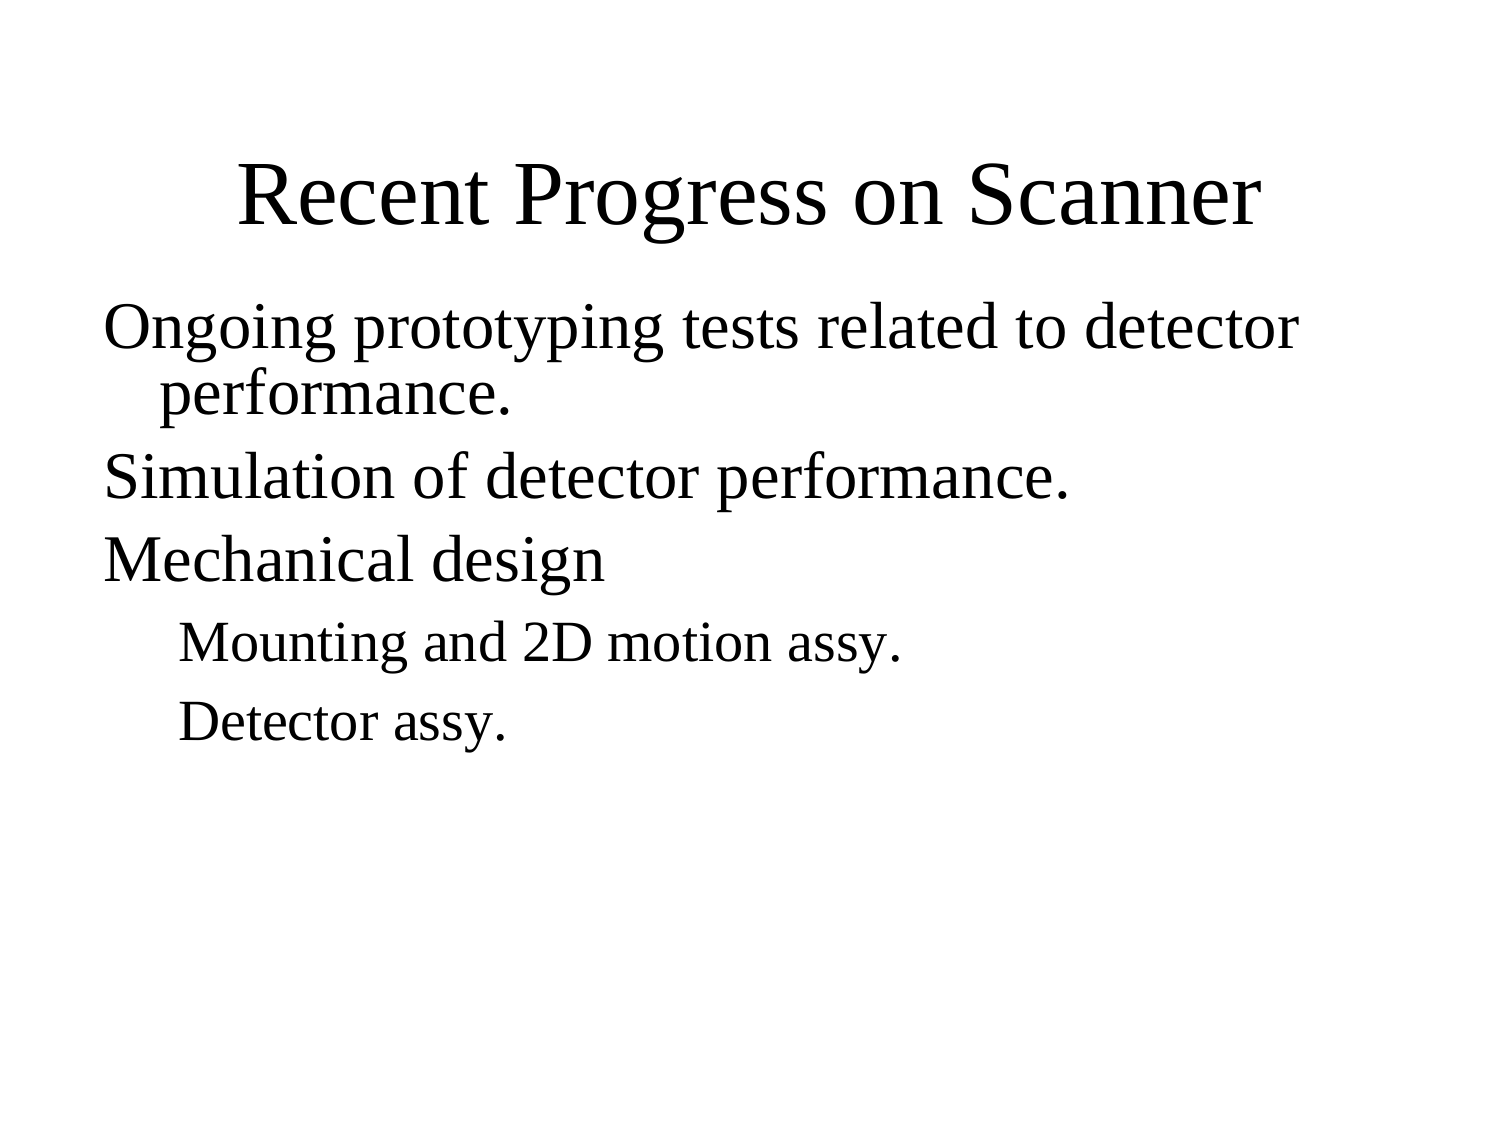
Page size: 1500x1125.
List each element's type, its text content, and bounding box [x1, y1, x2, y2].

title Recent Progress on Scanner [112, 99, 1388, 287]
list Ongoing prototyping tests related to detector performance. Simulation of detector performance. Mechanical design Mounting and 2D motion assy. Detector assy. [88, 287, 1418, 1026]
